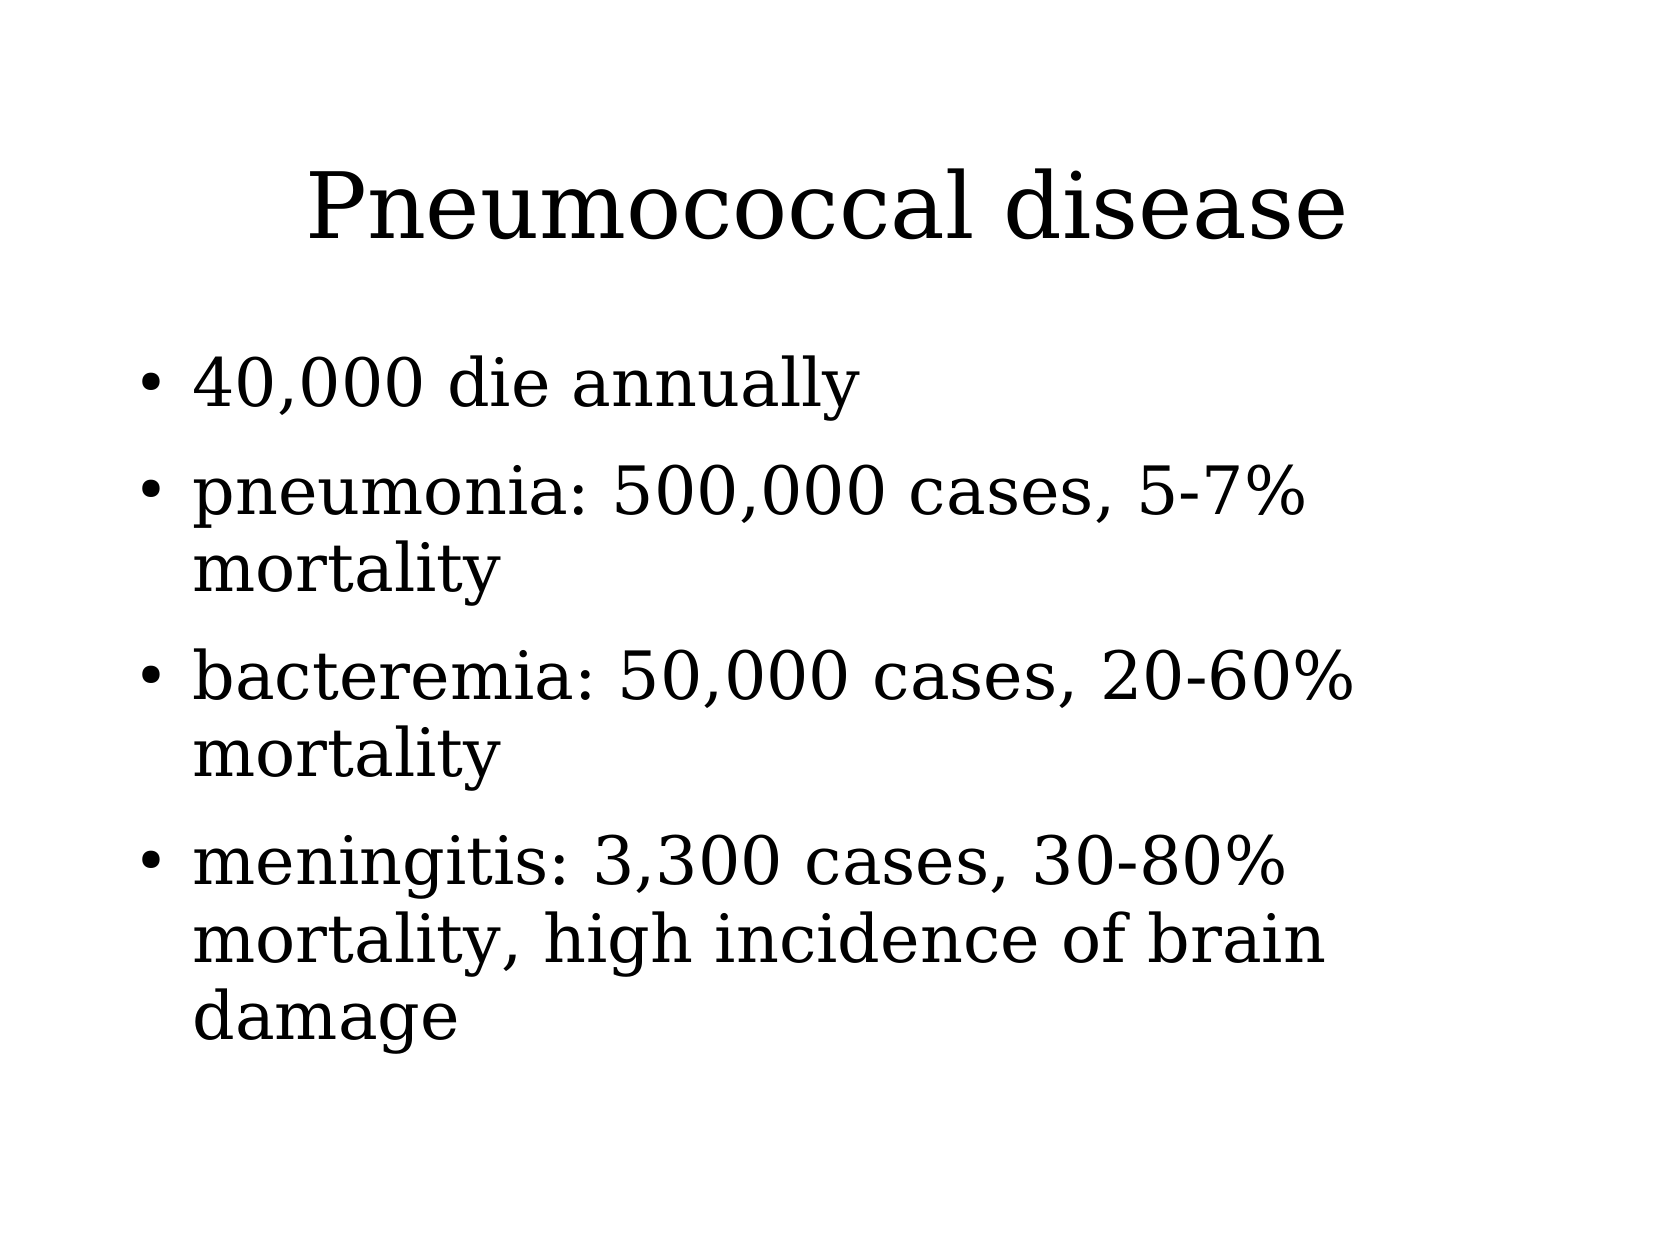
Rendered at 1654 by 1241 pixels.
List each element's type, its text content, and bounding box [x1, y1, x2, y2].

title Pneumococcal disease [121, 102, 1534, 311]
list 40,000 die annually pneumonia: 500,000 cases, 5-7% mortality bacteremia: 50,000 cases, 20-60% mortality meningitis: 3,300 cases, 30-80% mortality, high incidence of brain damage [121, 344, 1534, 1127]
